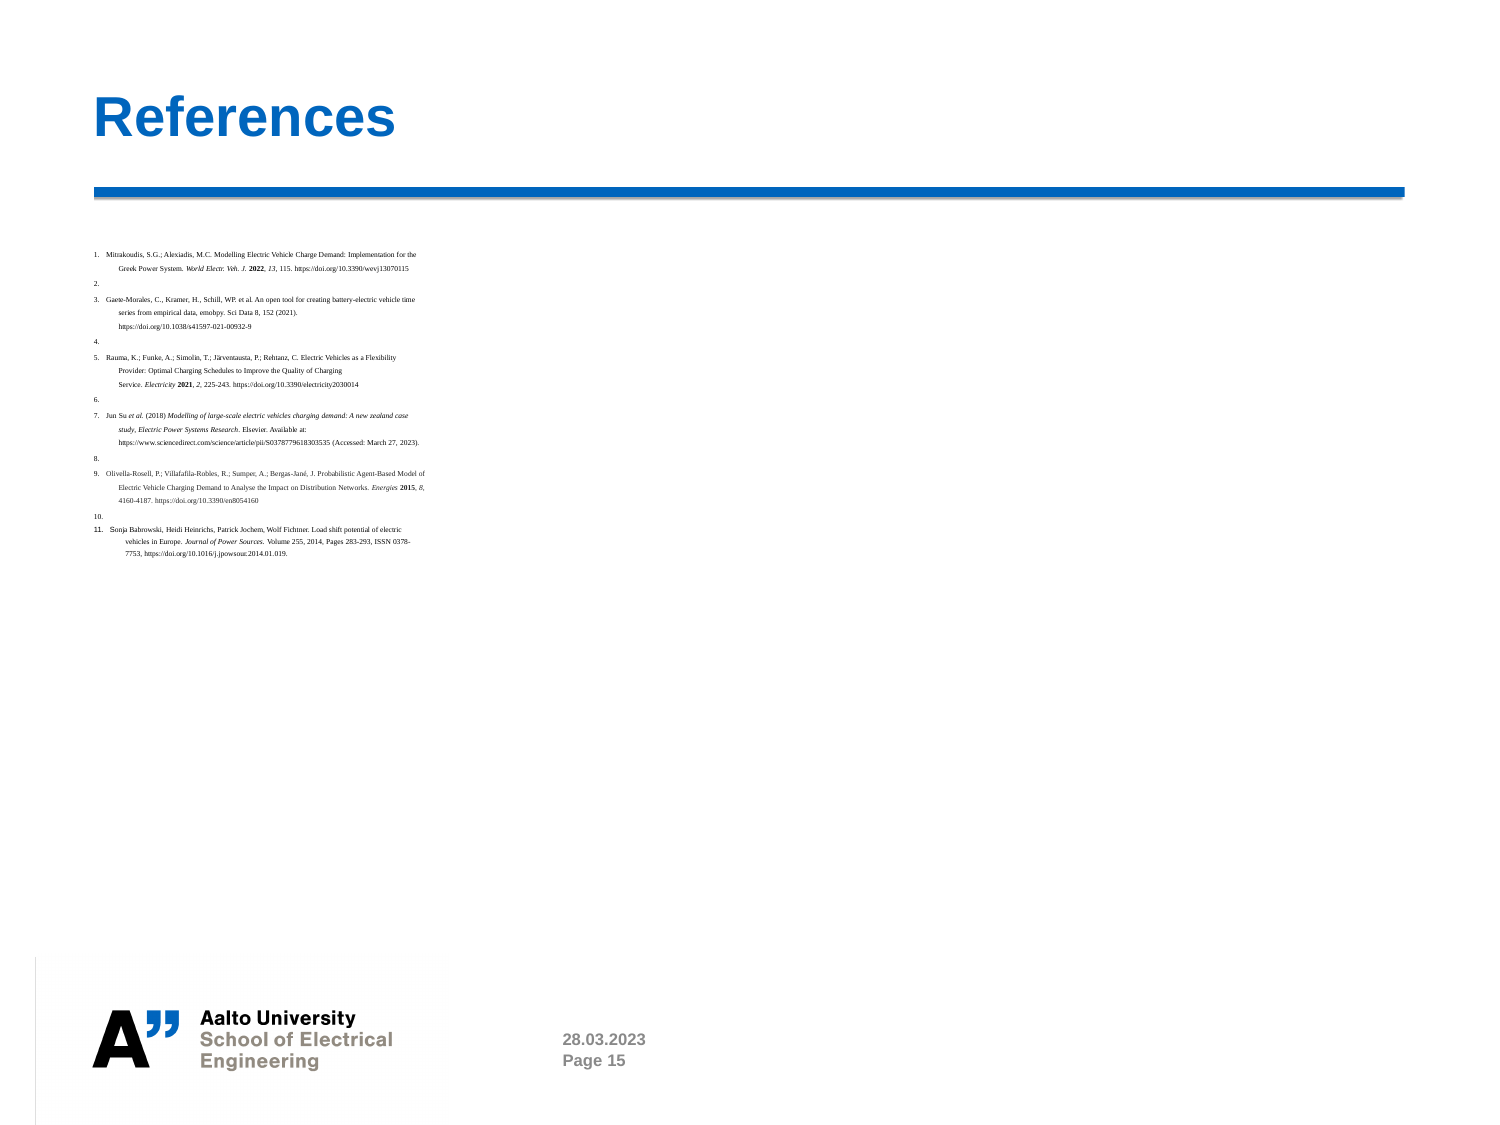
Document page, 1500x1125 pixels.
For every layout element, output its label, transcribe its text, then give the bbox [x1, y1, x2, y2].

title References [93, 37, 1369, 162]
text_box 28.03.2023 [562, 1029, 816, 1050]
text_box Page [562, 1050, 816, 1071]
list Mitrakoudis, S.G.; Alexiadis, M.C. Modelling Electric Vehicle Charge Demand: Implementation for the Greek Power System. World Electr. Veh. J. 2022, 13, 115. https://doi.org/10.3390/wevj13070115 Gaete-Morales, C., Kramer, H., Schill, WP. et al. An open tool for creating battery-electric vehicle time series from empirical data, emobpy. Sci Data 8, 152 (2021). https://doi.org/10.1038/s41597-021-00932-9 Rauma, K.; Funke, A.; Simolin, T.; Järventausta, P.; Rehtanz, C. Electric Vehicles as a Flexibility Provider: Optimal Charging Schedules to Improve the Quality of Charging Service. Electricity 2021, 2, 225-243. https://doi.org/10.3390/electricity2030014 Jun Su et al. (2018) Modelling of large-scale electric vehicles charging demand: A new zealand case study, Electric Power Systems Research. Elsevier. Available at: https://www.sciencedirect.com/science/article/pii/S0378779618303535 (Accessed: March 27, 2023). Olivella-Rosell, P.; Villafafila-Robles, R.; Sumper, A.; Bergas-Jané, J. Probabilistic Agent-Based Model of Electric Vehicle Charging Demand to Analyse the Impact on Distribution Networks. Energies 2015, 8, 4160-4187. https://doi.org/10.3390/en8054160 Sonja Babrowski, Heidi Heinrichs, Patrick Jochem, Wolf Fichtner. Load shift potential of electric vehicles in Europe. Journal of Power Sources. Volume 255, 2014, Pages 283-293, ISSN 0378-7753, https://doi.org/10.1016/j.jpowsour.2014.01.019. [93, 218, 1429, 925]
